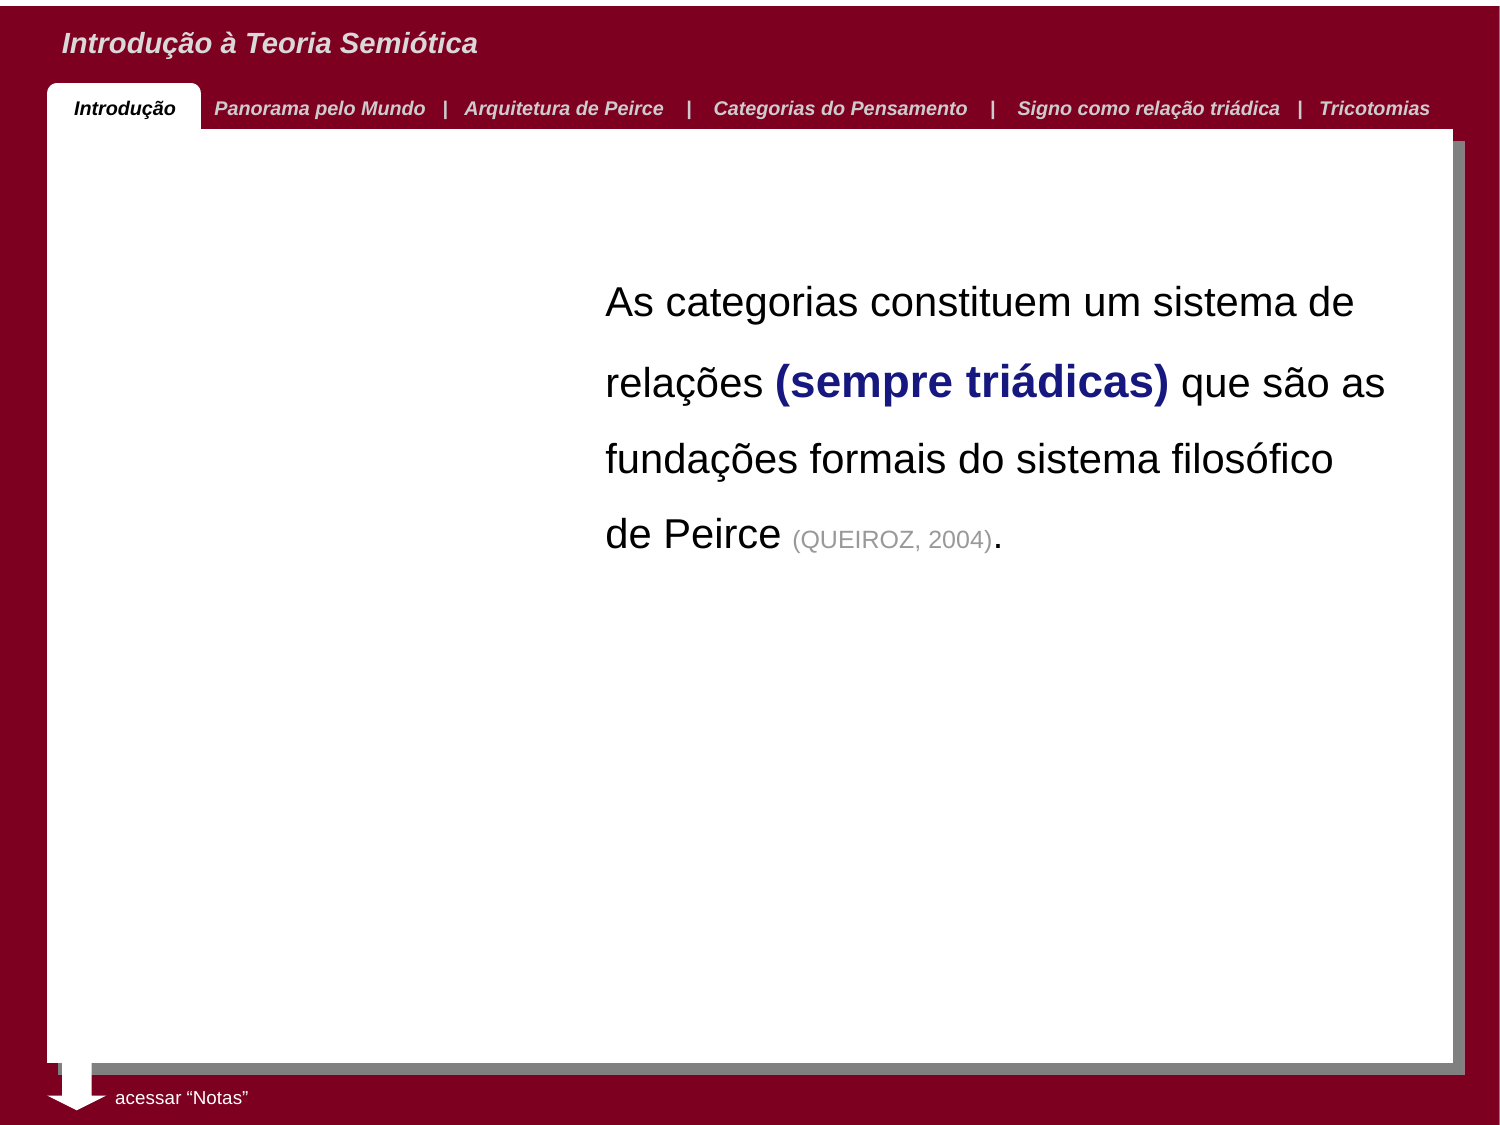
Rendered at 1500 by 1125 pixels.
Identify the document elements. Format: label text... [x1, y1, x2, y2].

text_box acessar “Notas” [100, 1080, 278, 1116]
text_box [47, 1051, 100, 1111]
text_box As categorias constituem um sistema de relações (sempre triádicas) que são as fundações formais do sistema filosófico de Peirce (QUEIROZ, 2004). [590, 242, 1406, 603]
